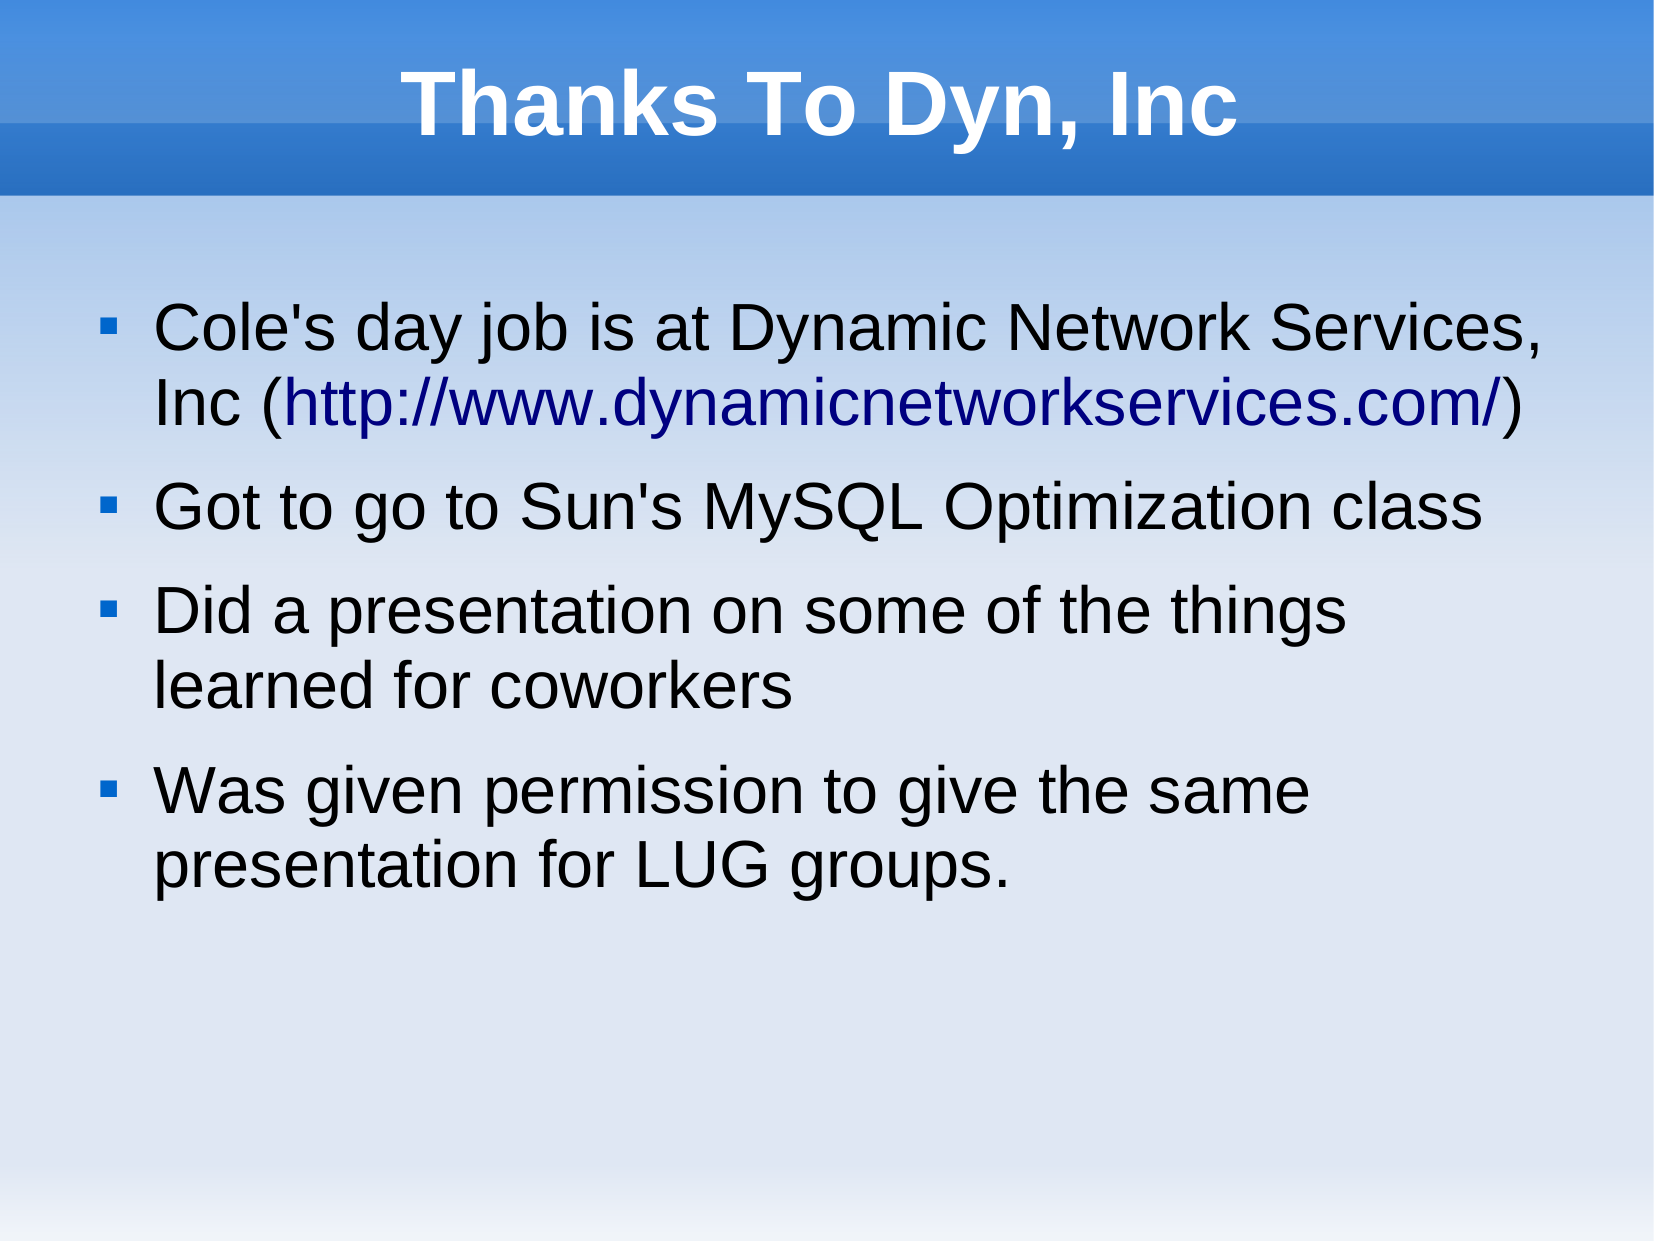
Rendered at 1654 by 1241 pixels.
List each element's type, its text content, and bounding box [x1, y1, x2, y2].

list Cole's day job is at Dynamic Network Services, Inc (http://www.dynamicnetworkservices.com/) Got to go to Sun's MySQL Optimization class Did a presentation on some of the things learned for coworkers Was given permission to give the same presentation for LUG groups. [82, 290, 1571, 1109]
picture [0, 0, 1654, 1241]
title Thanks To Dyn, Inc [76, 0, 1565, 208]
